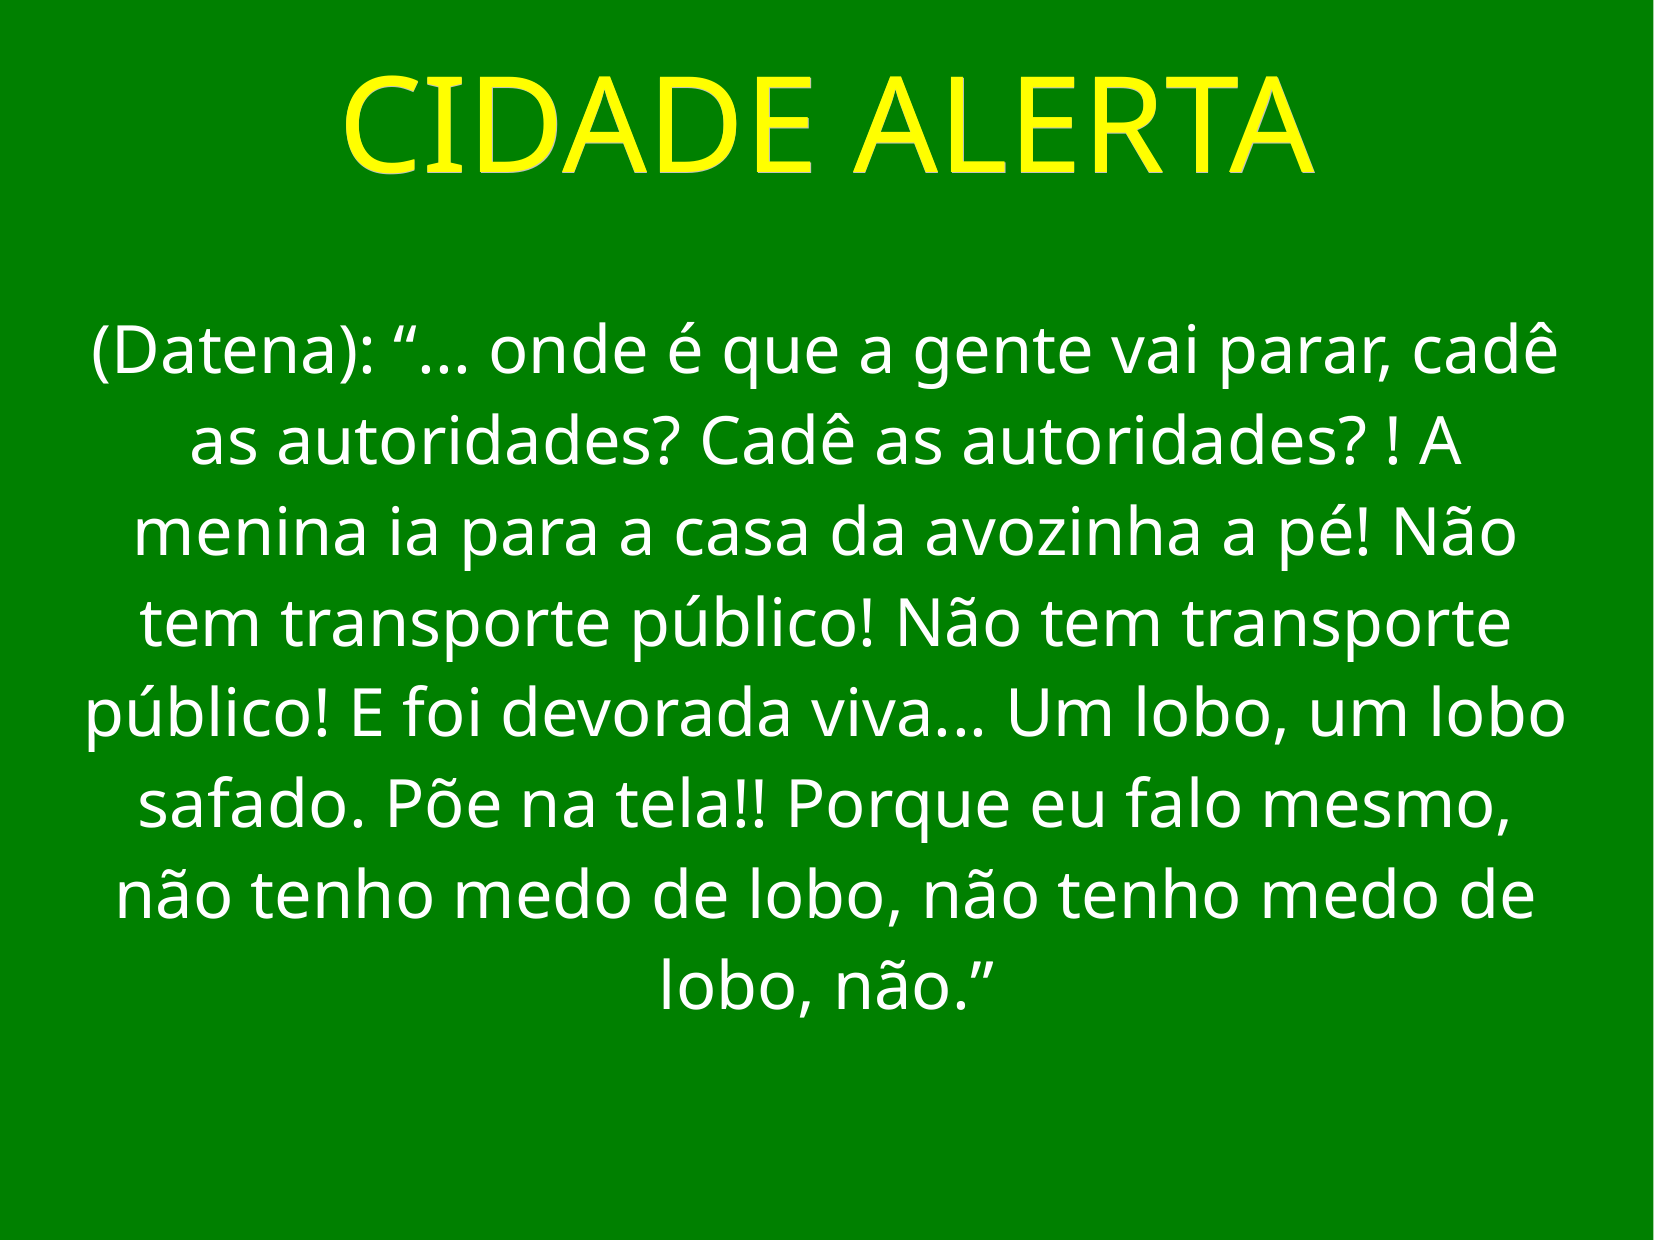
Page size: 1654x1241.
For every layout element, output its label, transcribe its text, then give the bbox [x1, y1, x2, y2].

subtitle CIDADE ALERTA (Datena): “... onde é que a gente vai parar, cadê as autoridades? Cadê as autoridades? ! A menina ia para a casa da avozinha a pé! Não tem transporte público! Não tem transporte público! E foi devorada viva... Um lobo, um lobo safado. Põe na tela!! Porque eu falo mesmo, não tenho medo de lobo, não tenho medo de lobo, não.” [82, 49, 1571, 1010]
